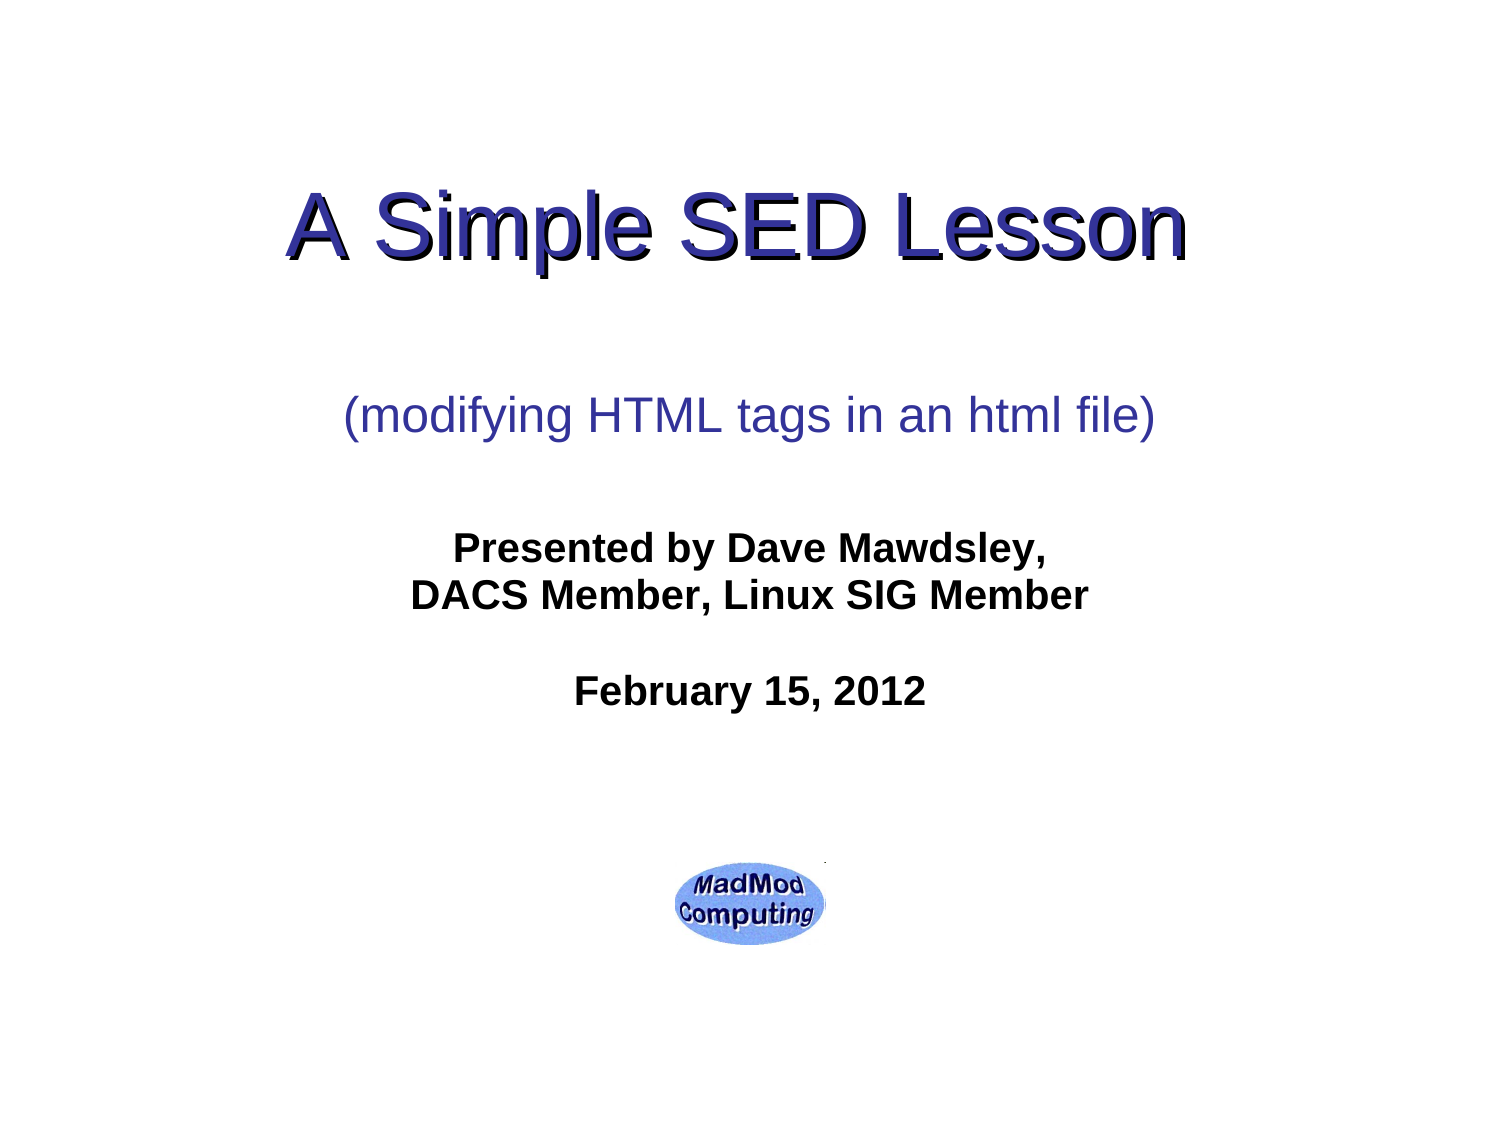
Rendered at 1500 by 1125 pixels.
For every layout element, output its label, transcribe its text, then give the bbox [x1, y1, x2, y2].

text_box (modifying HTML tags in an html file) [300, 375, 1201, 451]
subtitle Presented by Dave Mawdsley, DACS Member, Linux SIG Member February 15, 2012 [37, 525, 1388, 938]
picture [675, 862, 826, 945]
title A Simple SED Lesson [75, 149, 1426, 300]
